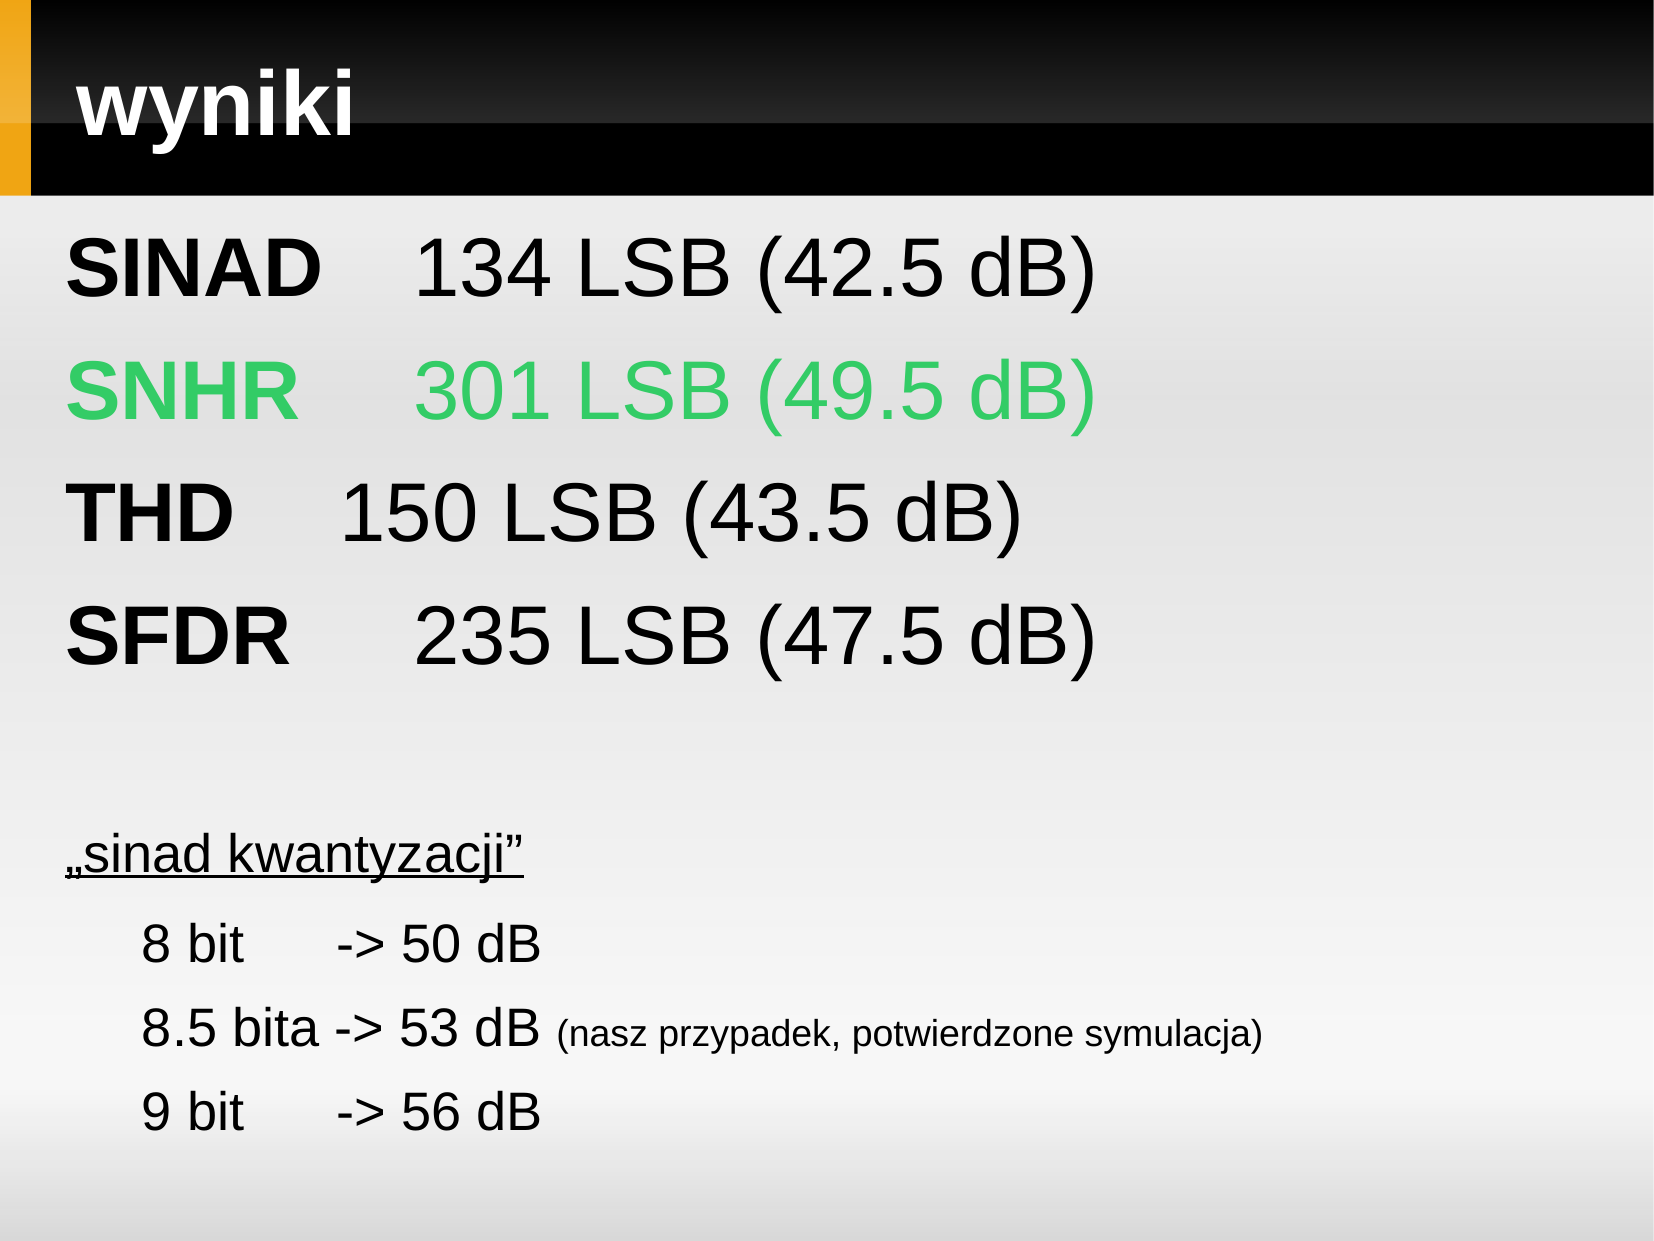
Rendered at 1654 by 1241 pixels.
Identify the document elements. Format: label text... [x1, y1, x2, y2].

title wyniki [76, 7, 1565, 200]
list SINAD 134 LSB (42.5 dB) SNHR 301 LSB (49.5 dB) THD 150 LSB (43.5 dB) SFDR 235 LSB (47.5 dB) „sinad kwantyzacji” 8 bit -> 50 dB 8.5 bita -> 53 dB (nasz przypadek, potwierdzone symulacja) 9 bit -> 56 dB [47, 221, 1536, 1173]
picture [0, 0, 1654, 1241]
